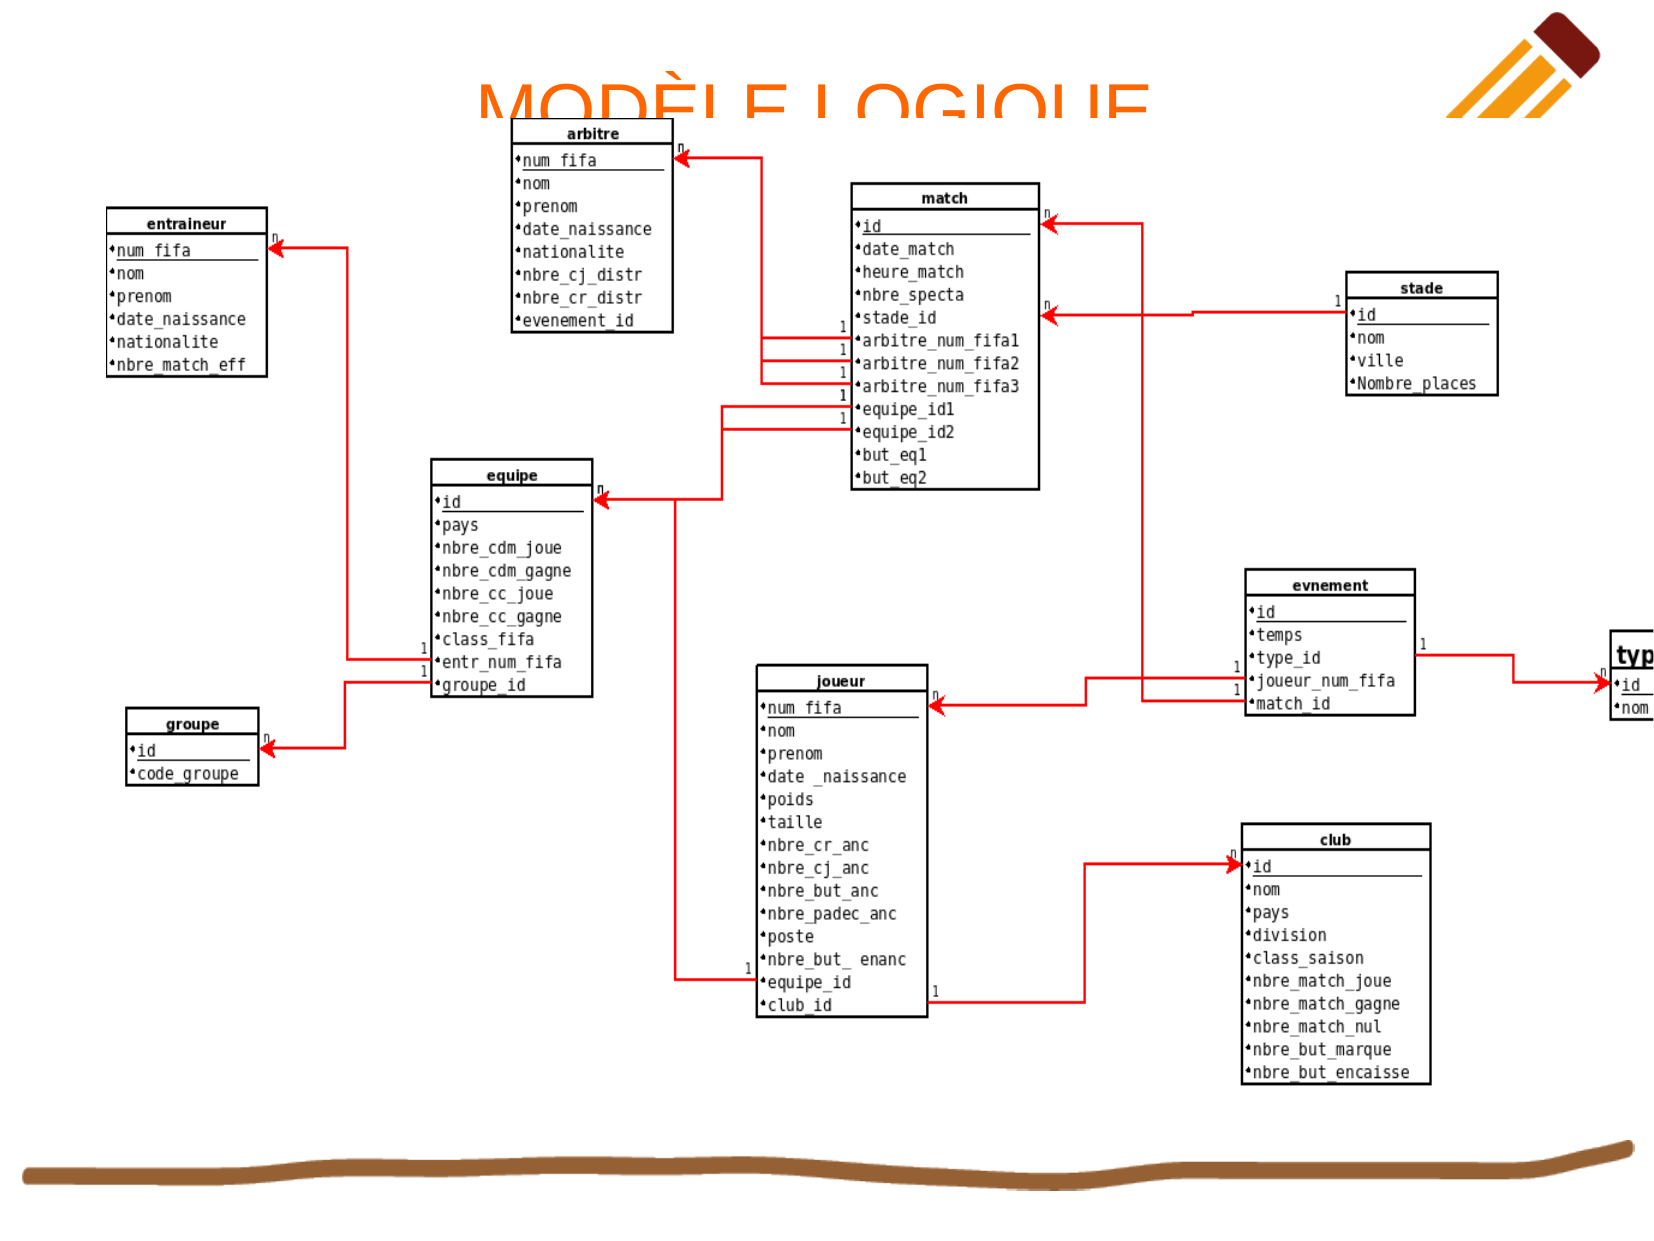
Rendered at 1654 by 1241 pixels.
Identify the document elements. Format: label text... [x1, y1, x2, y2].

picture [106, 12, 1654, 1087]
picture [22, 1140, 1635, 1191]
title MODÈLE LOGIQUE [82, 39, 1548, 182]
